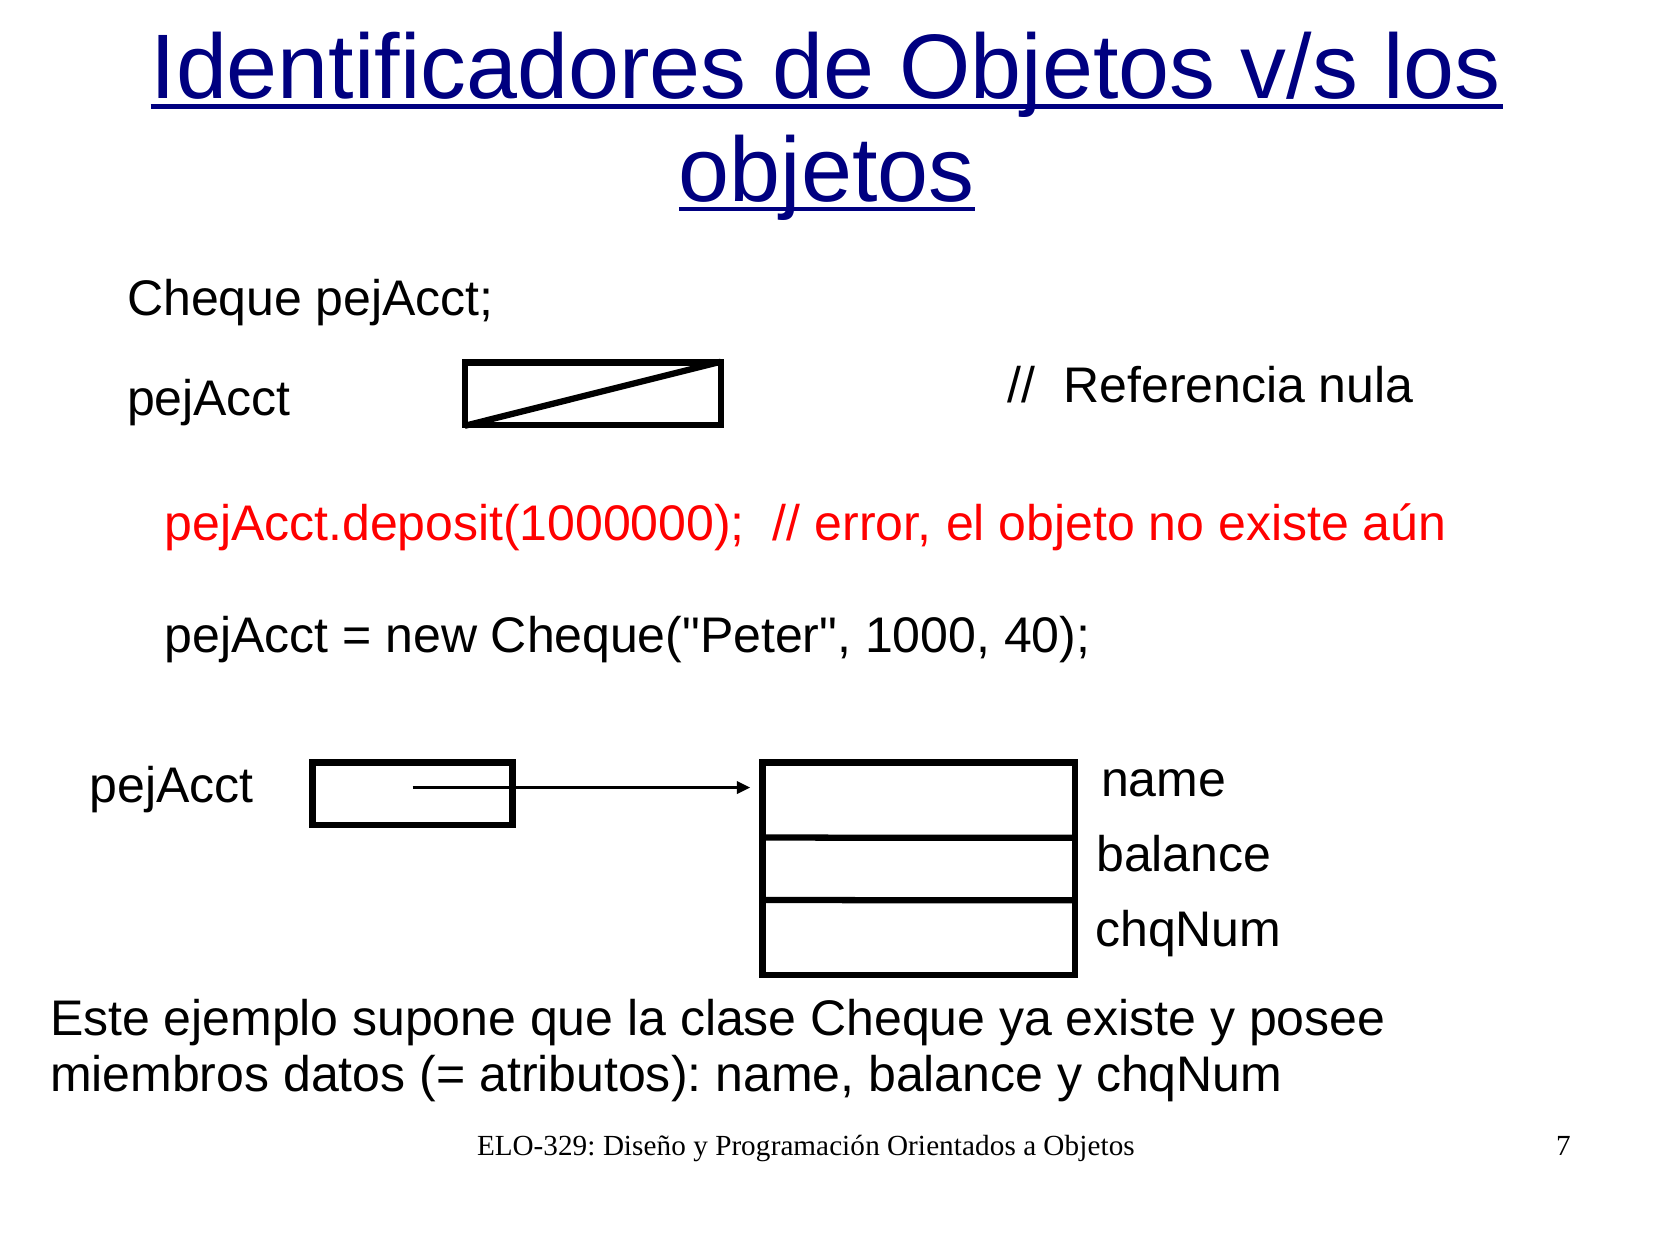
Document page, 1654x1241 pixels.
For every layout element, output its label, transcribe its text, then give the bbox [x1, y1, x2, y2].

text_box chqNum [1080, 894, 1297, 966]
text_box name [1086, 744, 1241, 816]
text_box Cheque pejAcct; [112, 262, 625, 334]
text_box pejAcct.deposit(1000000); // error, el objeto no existe aún [150, 487, 1576, 559]
title Identificadores de Objetos v/s los objetos [82, 4, 1571, 233]
text_box pejAcct [112, 362, 369, 434]
text_box balance [1081, 819, 1287, 891]
text_box pejAcct [75, 750, 295, 822]
text_box // Referencia nula [993, 350, 1538, 422]
text_box pejAcct = new Cheque("Peter", 1000, 40); [150, 599, 1248, 672]
text_box Este ejemplo supone que la clase Cheque ya existe y posee miembros datos (= atributos): name, balance y chqNum [35, 983, 1401, 1110]
